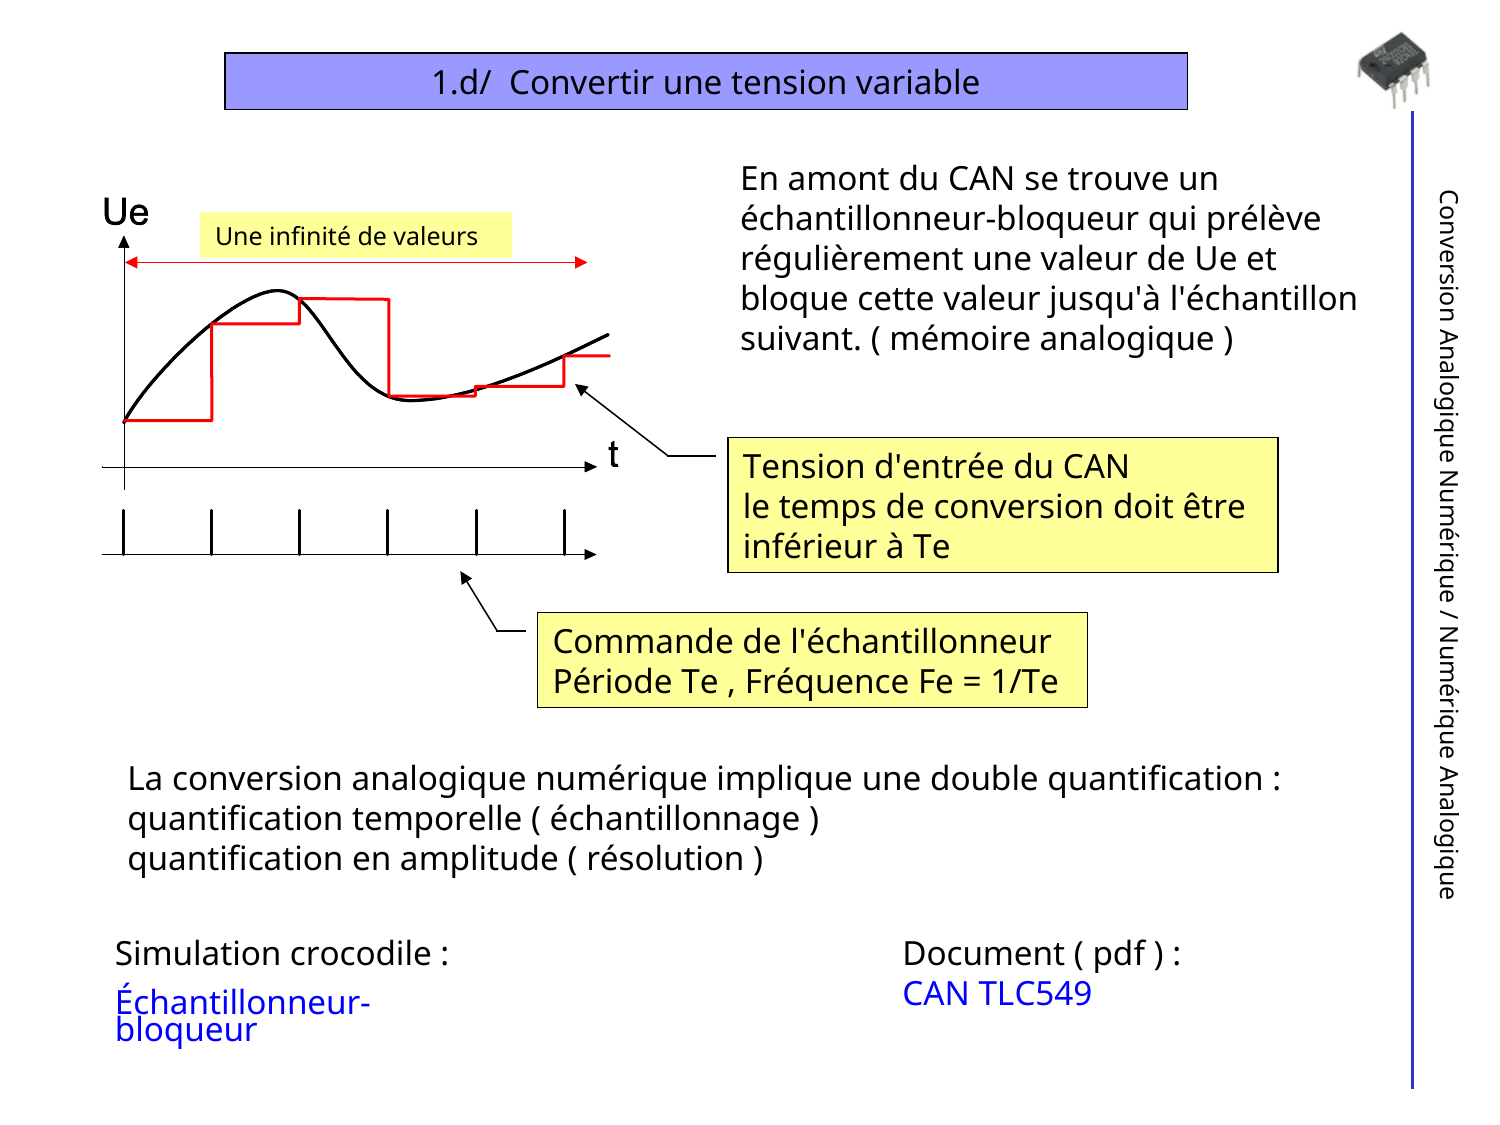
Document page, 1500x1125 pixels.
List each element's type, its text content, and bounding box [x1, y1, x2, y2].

text_box Tension d'entrée du CAN le temps de conversion doit être inférieur à Te [728, 437, 1278, 572]
text_box La conversion analogique numérique implique une double quantification : quantification temporelle ( échantillonnage ) quantification en amplitude ( résolution ) [112, 749, 1338, 886]
text_box Une infinité de valeurs [199, 212, 513, 258]
text_box En amont du CAN se trouve un échantillonneur-bloqueur qui prélève régulièrement une valeur de Ue et bloque cette valeur jusqu'à l'échantillon suivant. ( mémoire analogique ) [725, 149, 1388, 365]
picture [1351, 24, 1438, 113]
text_box Conversion Analogique Numérique / Numérique Analogique [1414, 174, 1473, 976]
text_box Simulation crocodile : Échantillonneur-bloqueur [99, 924, 526, 1055]
text_box Commande de l'échantillonneur Période Te , Fréquence Fe = 1/Te [537, 612, 1088, 707]
chart [92, 187, 676, 570]
title 1.d/ Convertir une tension variable [225, 52, 1188, 110]
text_box Document ( pdf ) : CAN TLC549 [887, 924, 1263, 1026]
